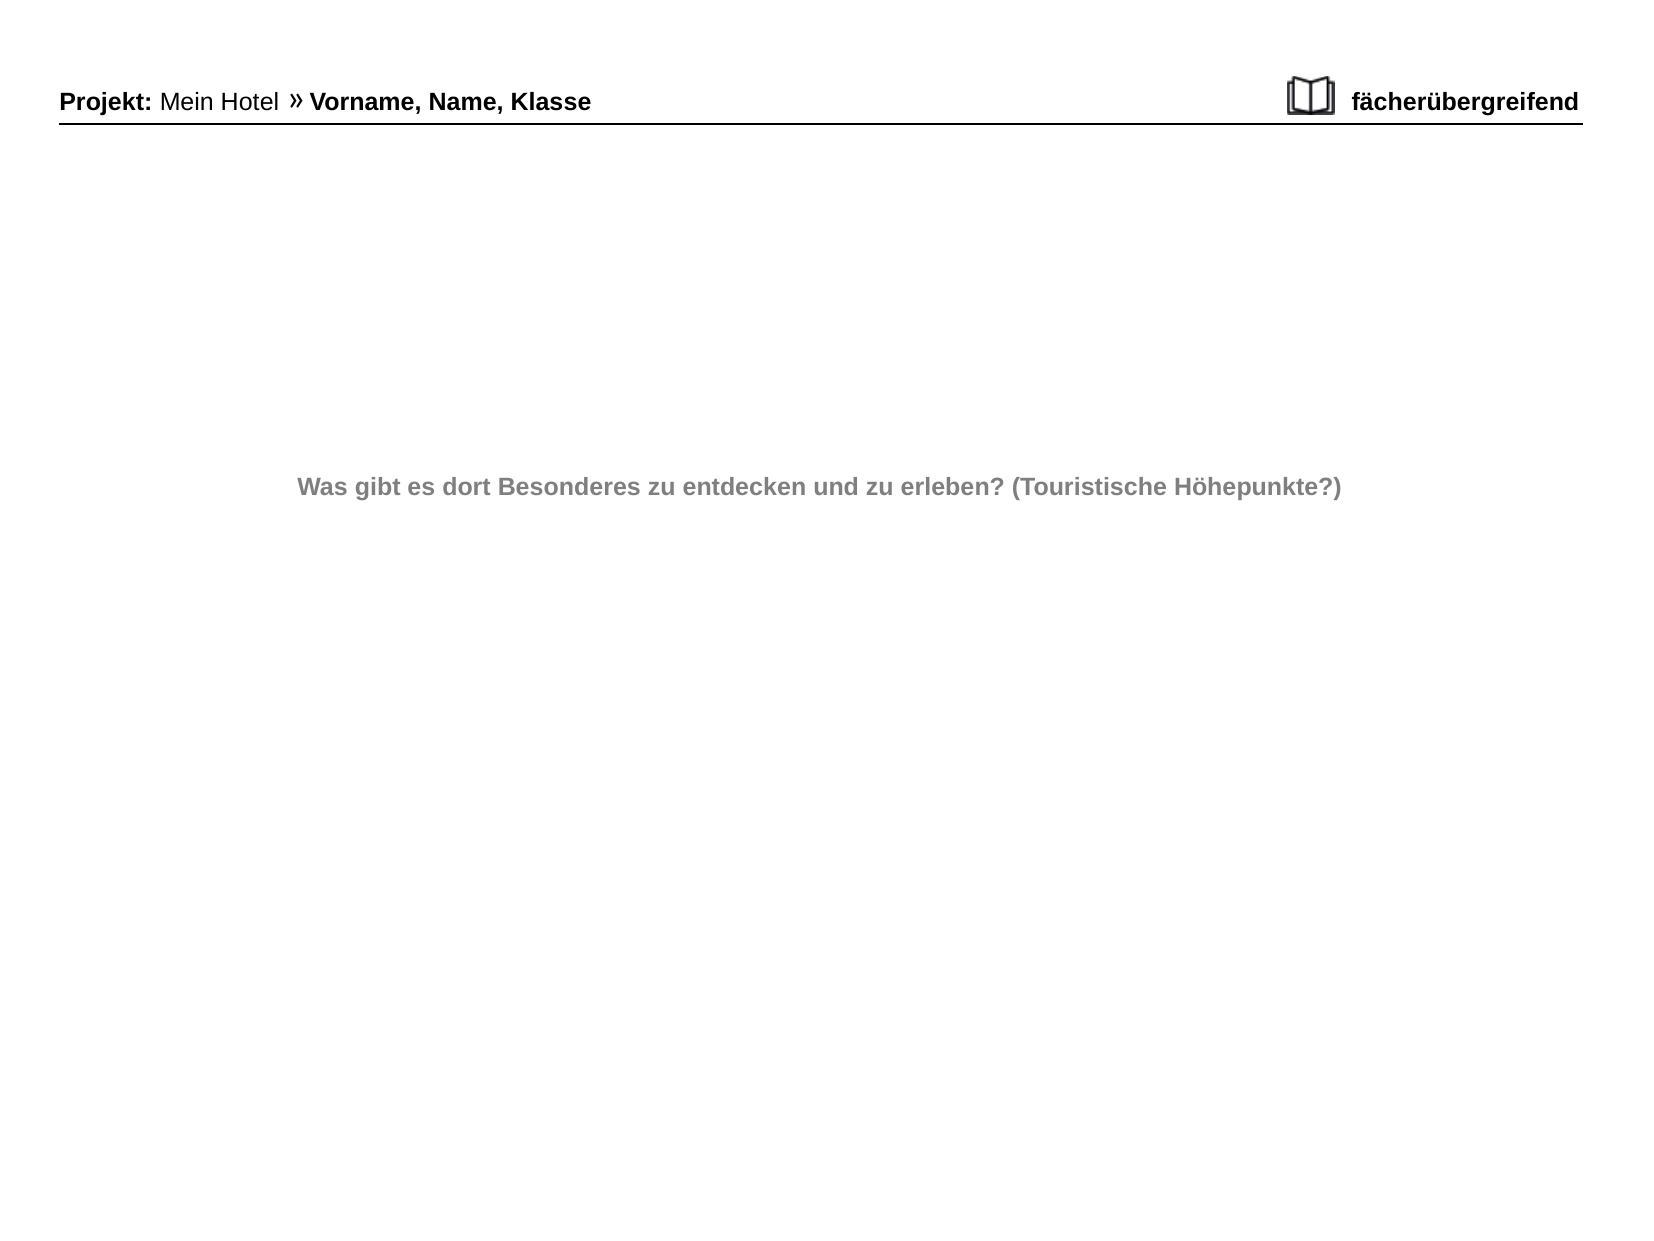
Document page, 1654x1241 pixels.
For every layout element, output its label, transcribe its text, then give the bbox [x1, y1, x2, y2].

text_box Projekt: Mein Hotel » Vorname, Name, Klasse fächerübergreifend [59, 64, 1583, 123]
text_box Was gibt es dort Besonderes zu entdecken und zu erleben? (Touristische Höhepunkte?) [58, 466, 1583, 526]
picture [1287, 76, 1335, 115]
